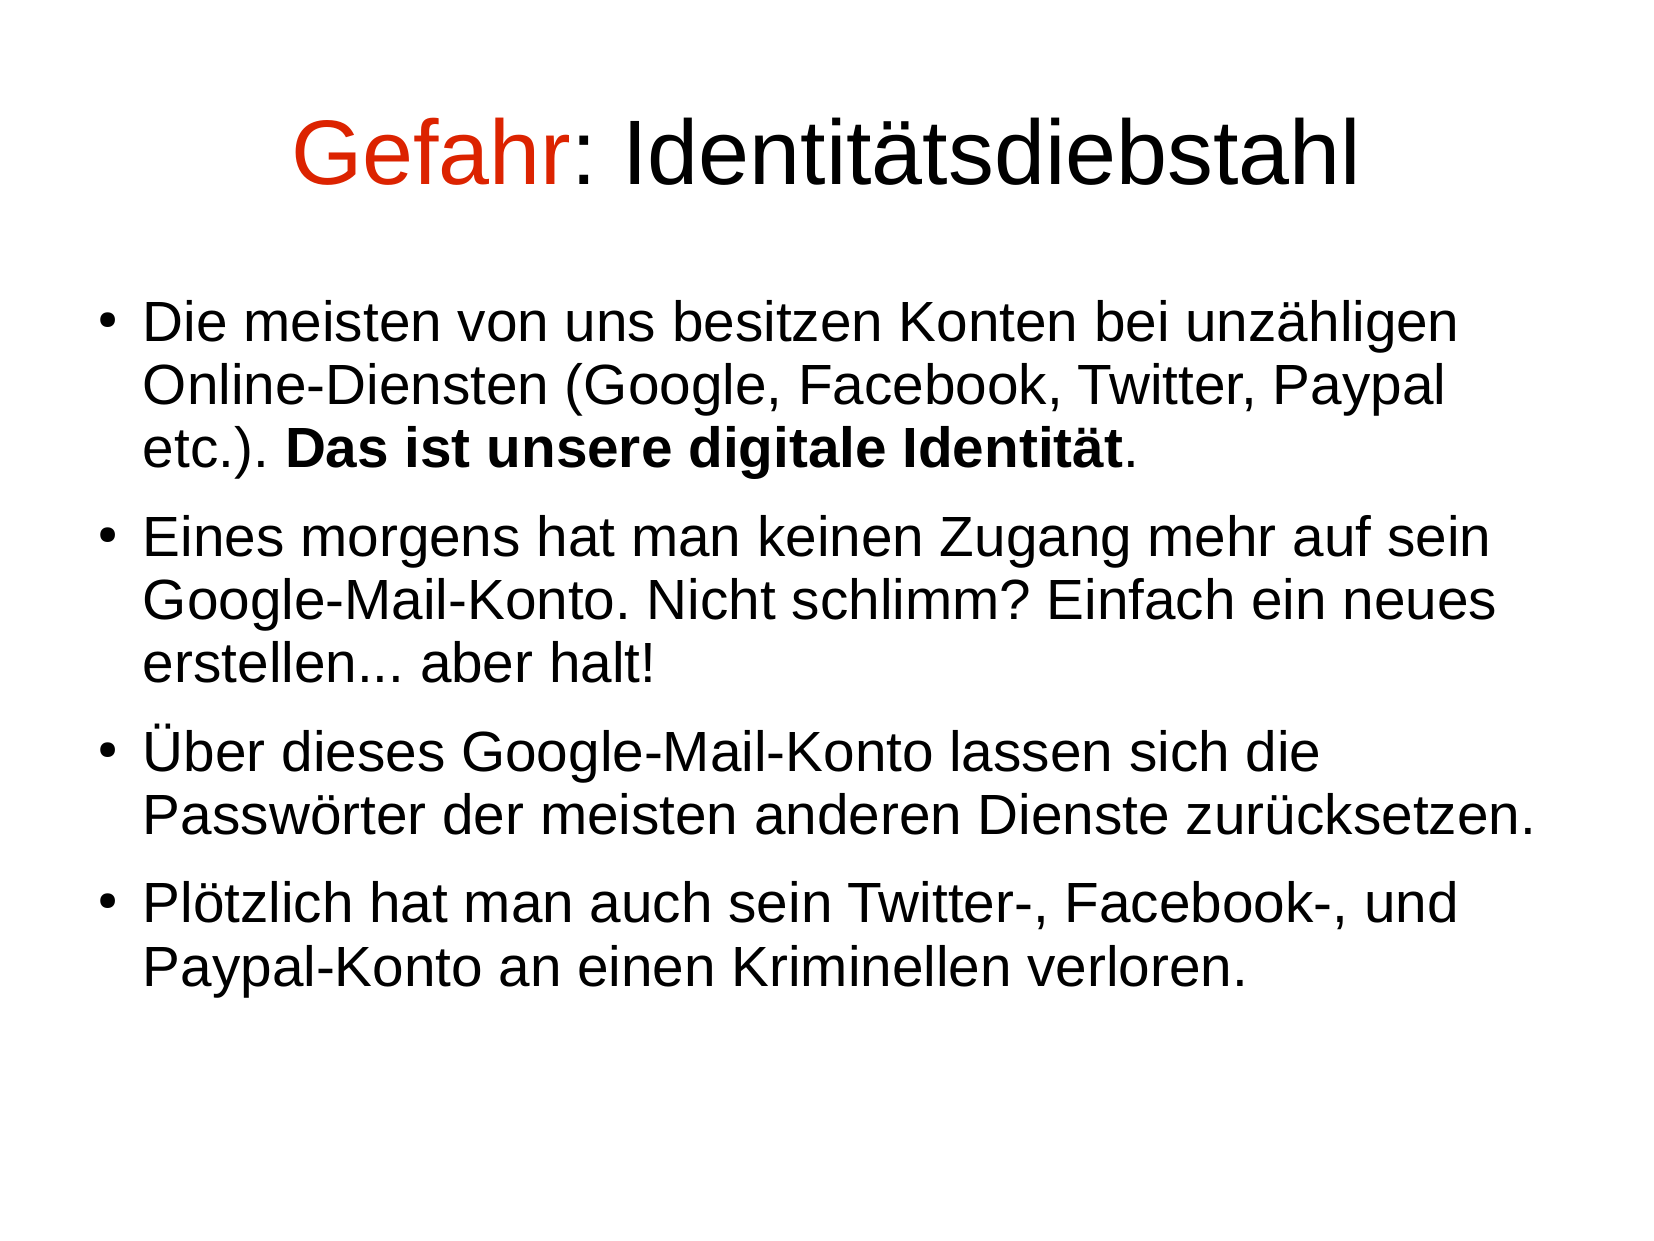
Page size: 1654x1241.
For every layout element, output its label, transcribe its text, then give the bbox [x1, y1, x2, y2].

title Gefahr: Identitätsdiebstahl [82, 49, 1571, 257]
list Die meisten von uns besitzen Konten bei unzähligen Online-Diensten (Google, Facebook, Twitter, Paypal etc.). Das ist unsere digitale Identität. Eines morgens hat man keinen Zugang mehr auf sein Google-Mail-Konto. Nicht schlimm? Einfach ein neues erstellen... aber halt! Über dieses Google-Mail-Konto lassen sich die Passwörter der meisten anderen Dienste zurücksetzen. Plötzlich hat man auch sein Twitter-, Facebook-, und Paypal-Konto an einen Kriminellen verloren. [82, 290, 1571, 1010]
